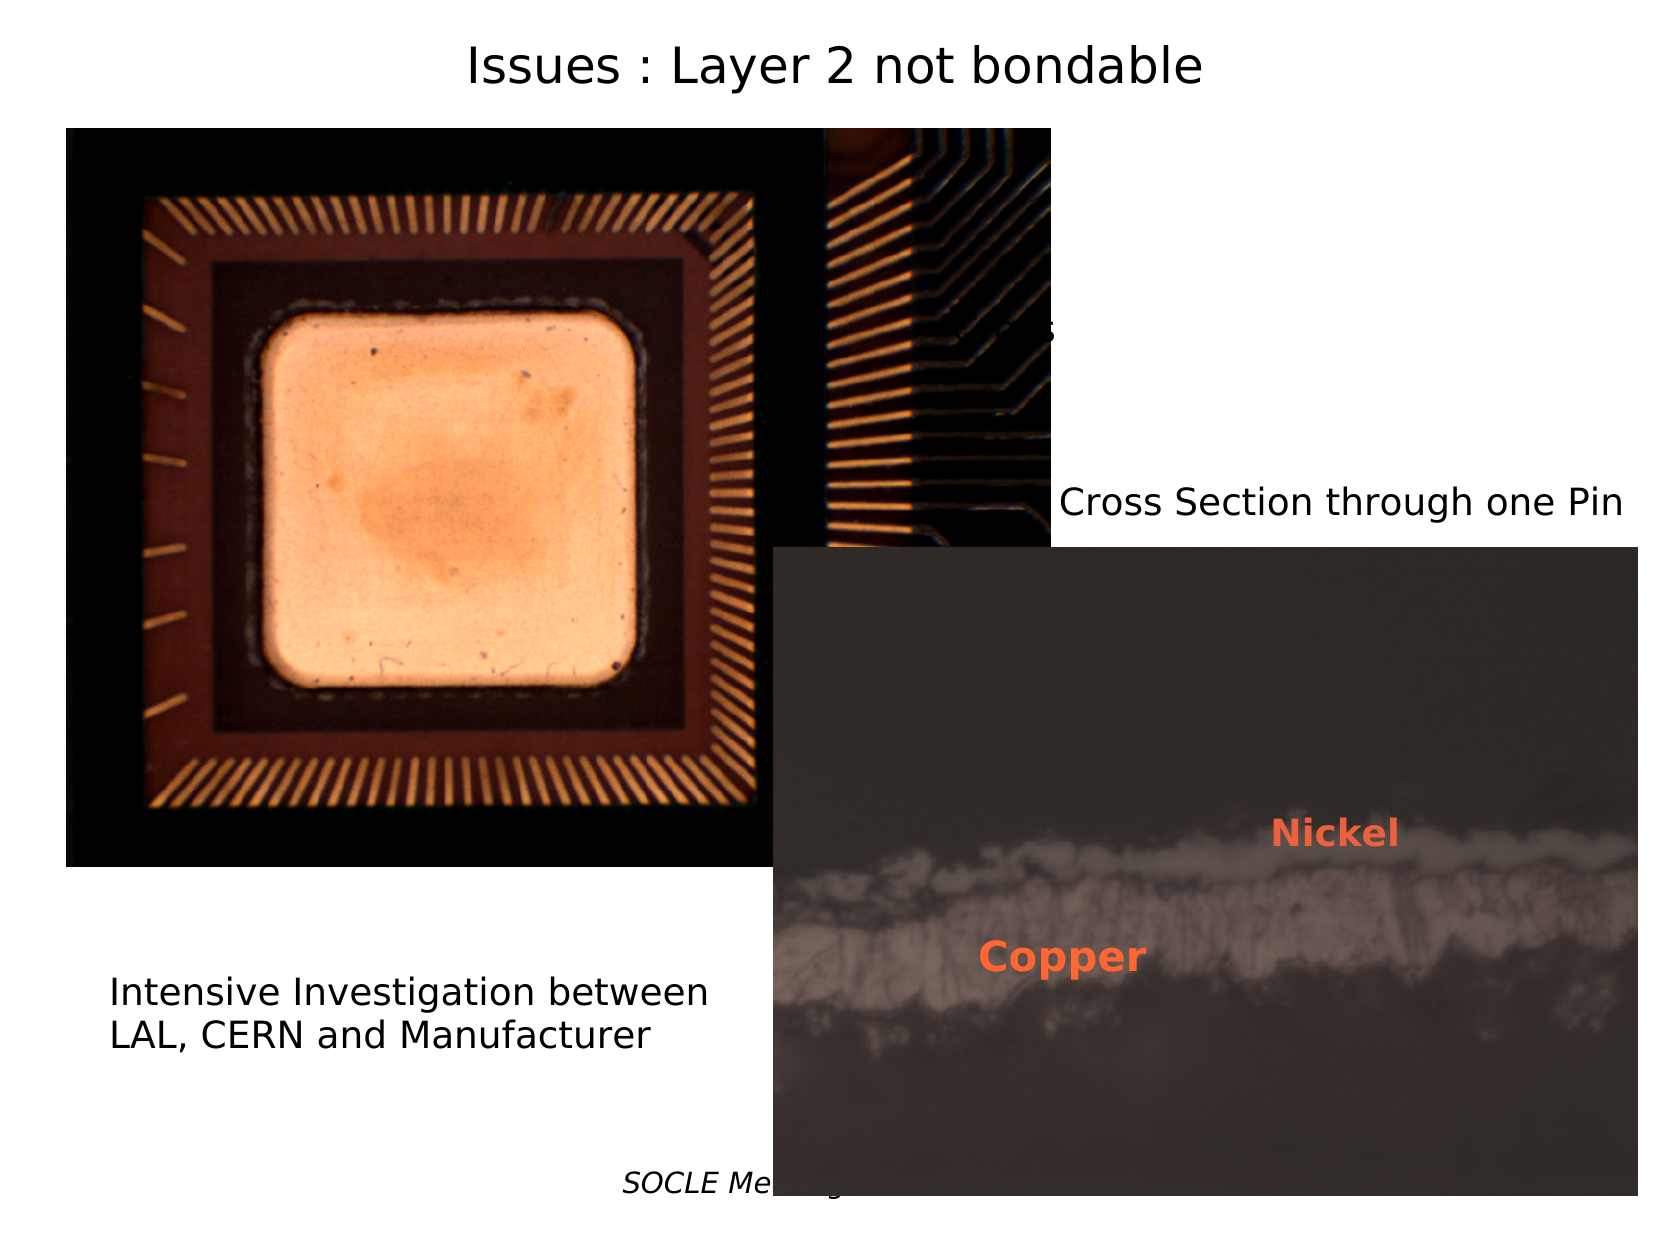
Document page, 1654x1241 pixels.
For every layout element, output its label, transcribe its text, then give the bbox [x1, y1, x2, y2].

text_box Intensive Investigation between LAL, CERN and Manufacturer [94, 963, 713, 1066]
text_box Nickel [1255, 804, 1412, 863]
picture [66, 128, 1638, 1196]
text_box Cross [937, 300, 1080, 359]
text_box Cross Section through one Pin [1044, 473, 1627, 532]
text_box Copper [963, 925, 1162, 989]
title Issues : Layer 2 not bondable [200, 10, 1471, 123]
